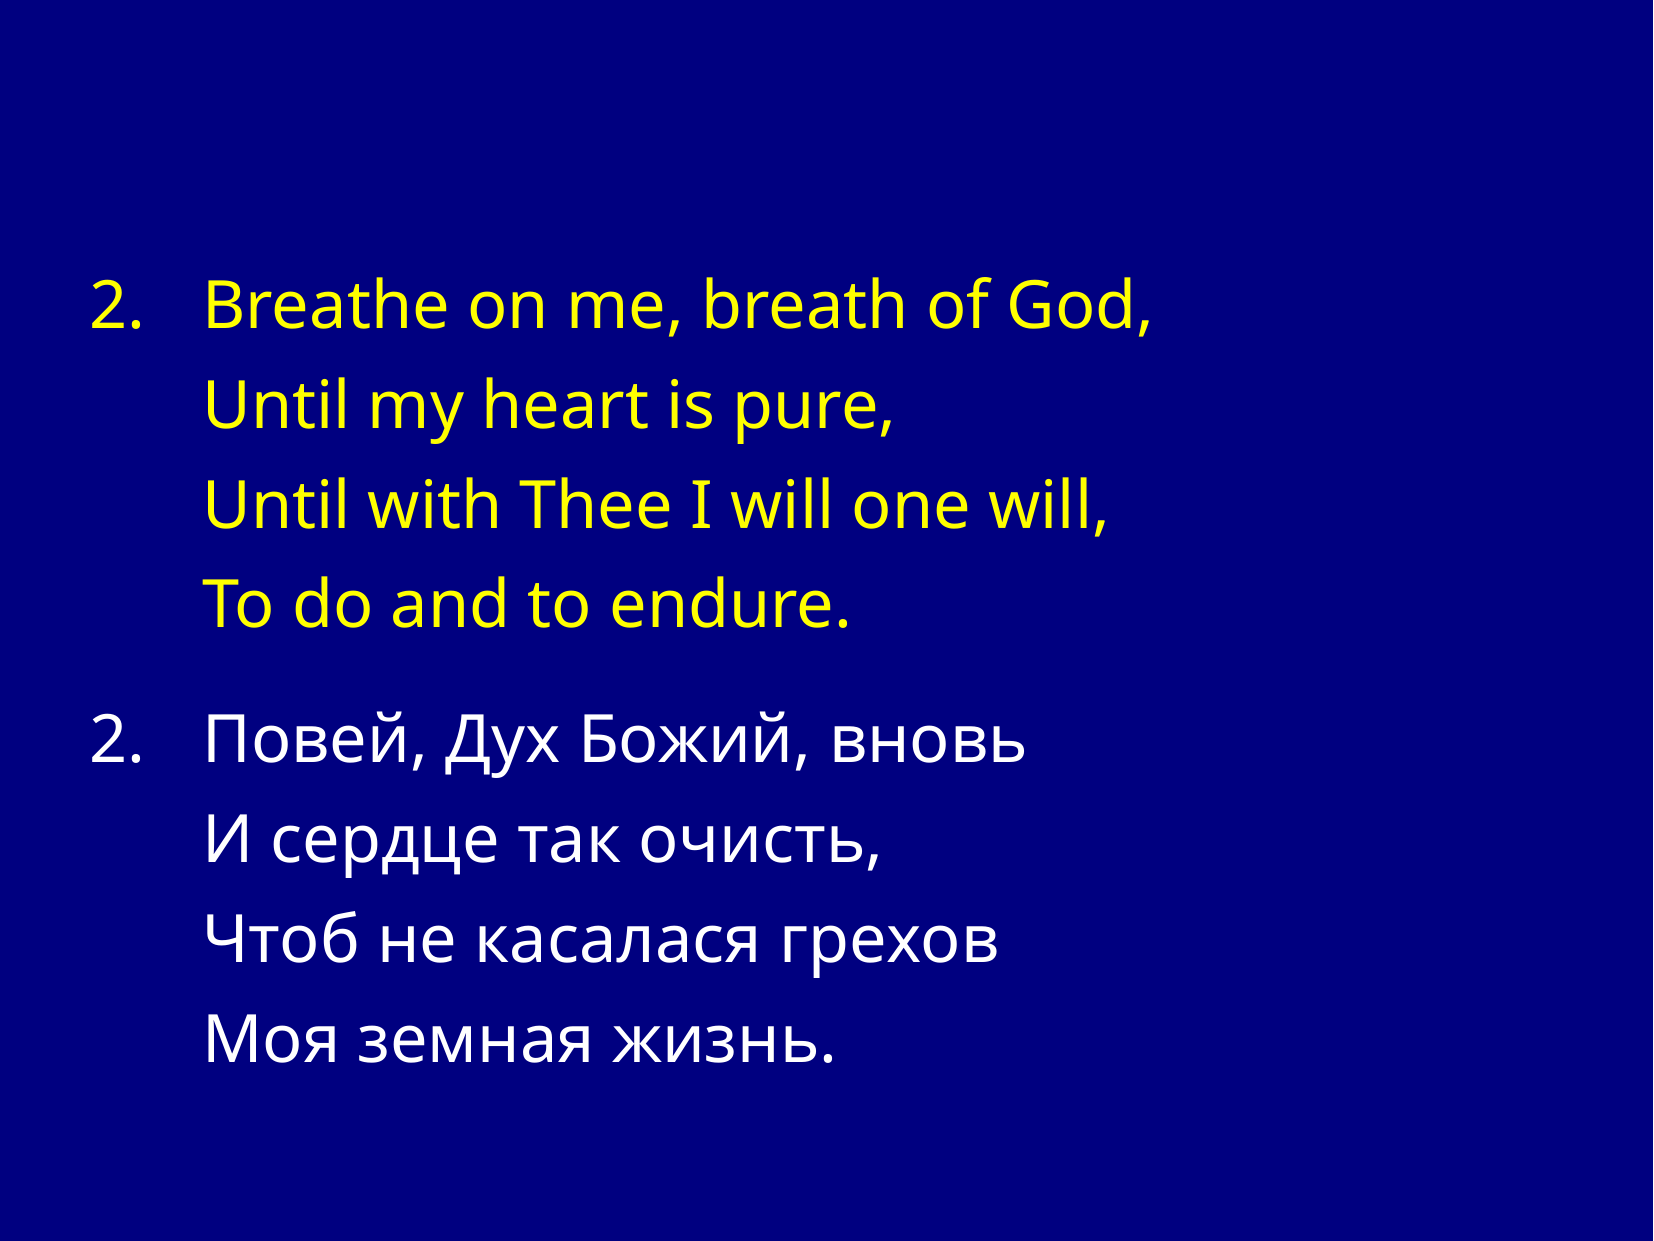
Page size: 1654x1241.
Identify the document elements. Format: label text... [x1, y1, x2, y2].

text_box 2. Breathe on me, breath of God, Until my heart is pure, Until with Thee I will one will, To do and to endure. [75, 150, 1576, 638]
text_box 2. Повей, Дух Божий, вновь И сердце так очисть, Чтоб не касалася грехов Моя земная жизнь. [75, 675, 1576, 1163]
